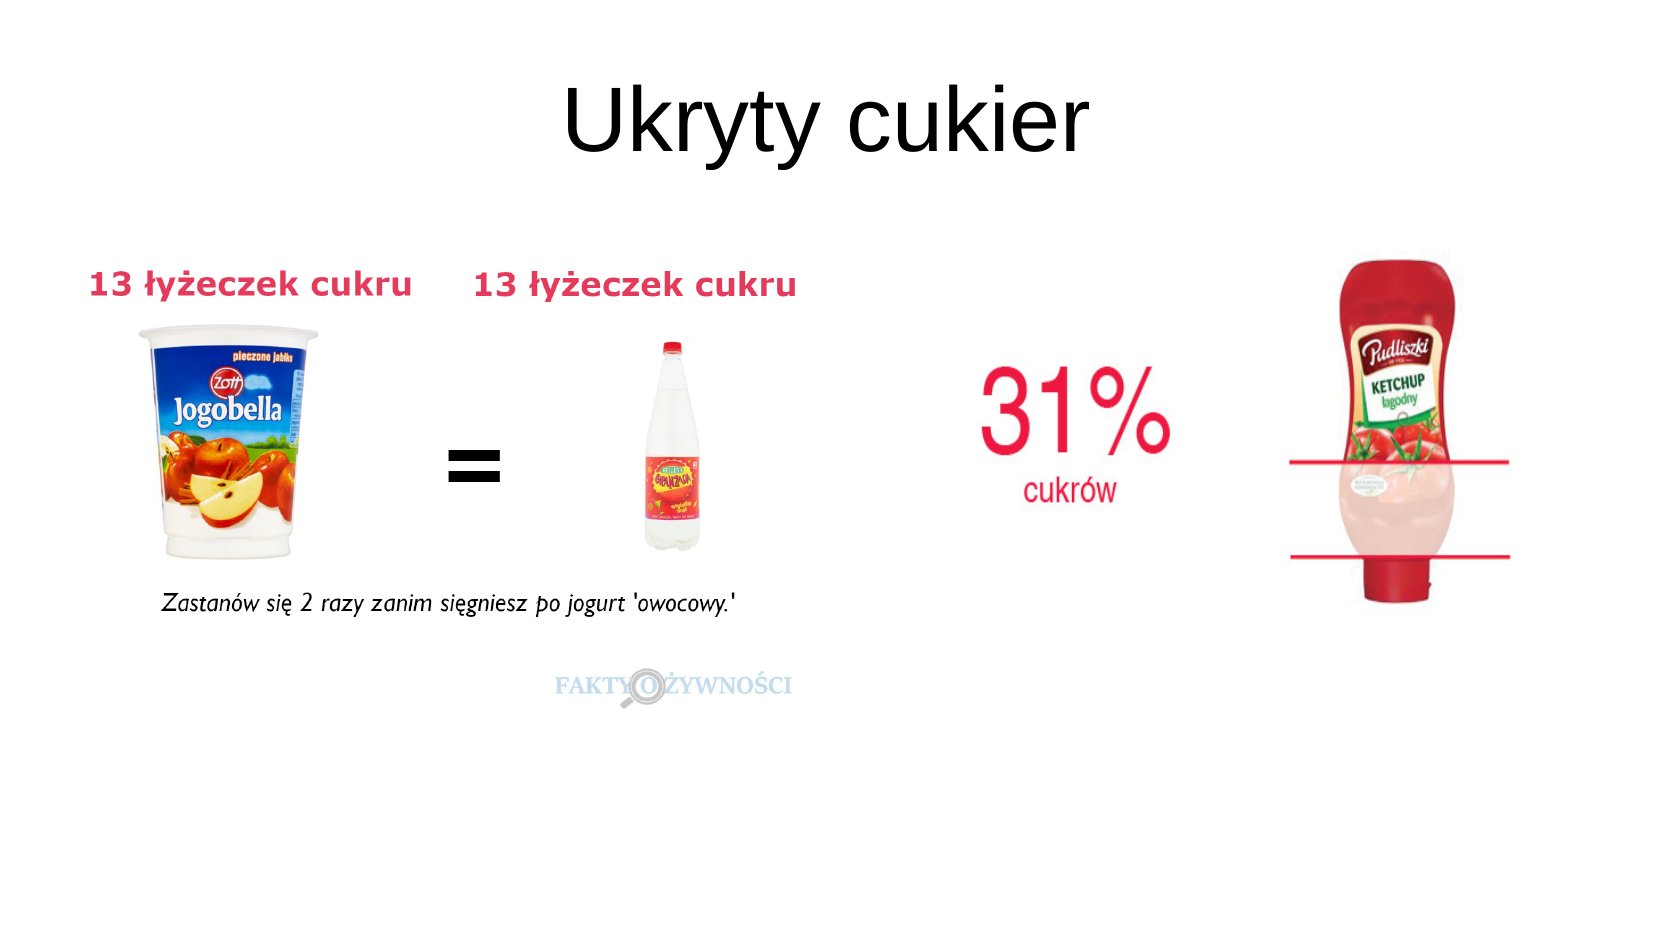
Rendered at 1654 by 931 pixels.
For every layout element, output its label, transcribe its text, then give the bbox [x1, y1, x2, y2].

title Ukryty cukier [82, 37, 1571, 193]
picture [61, 214, 804, 709]
picture [909, 224, 1630, 641]
